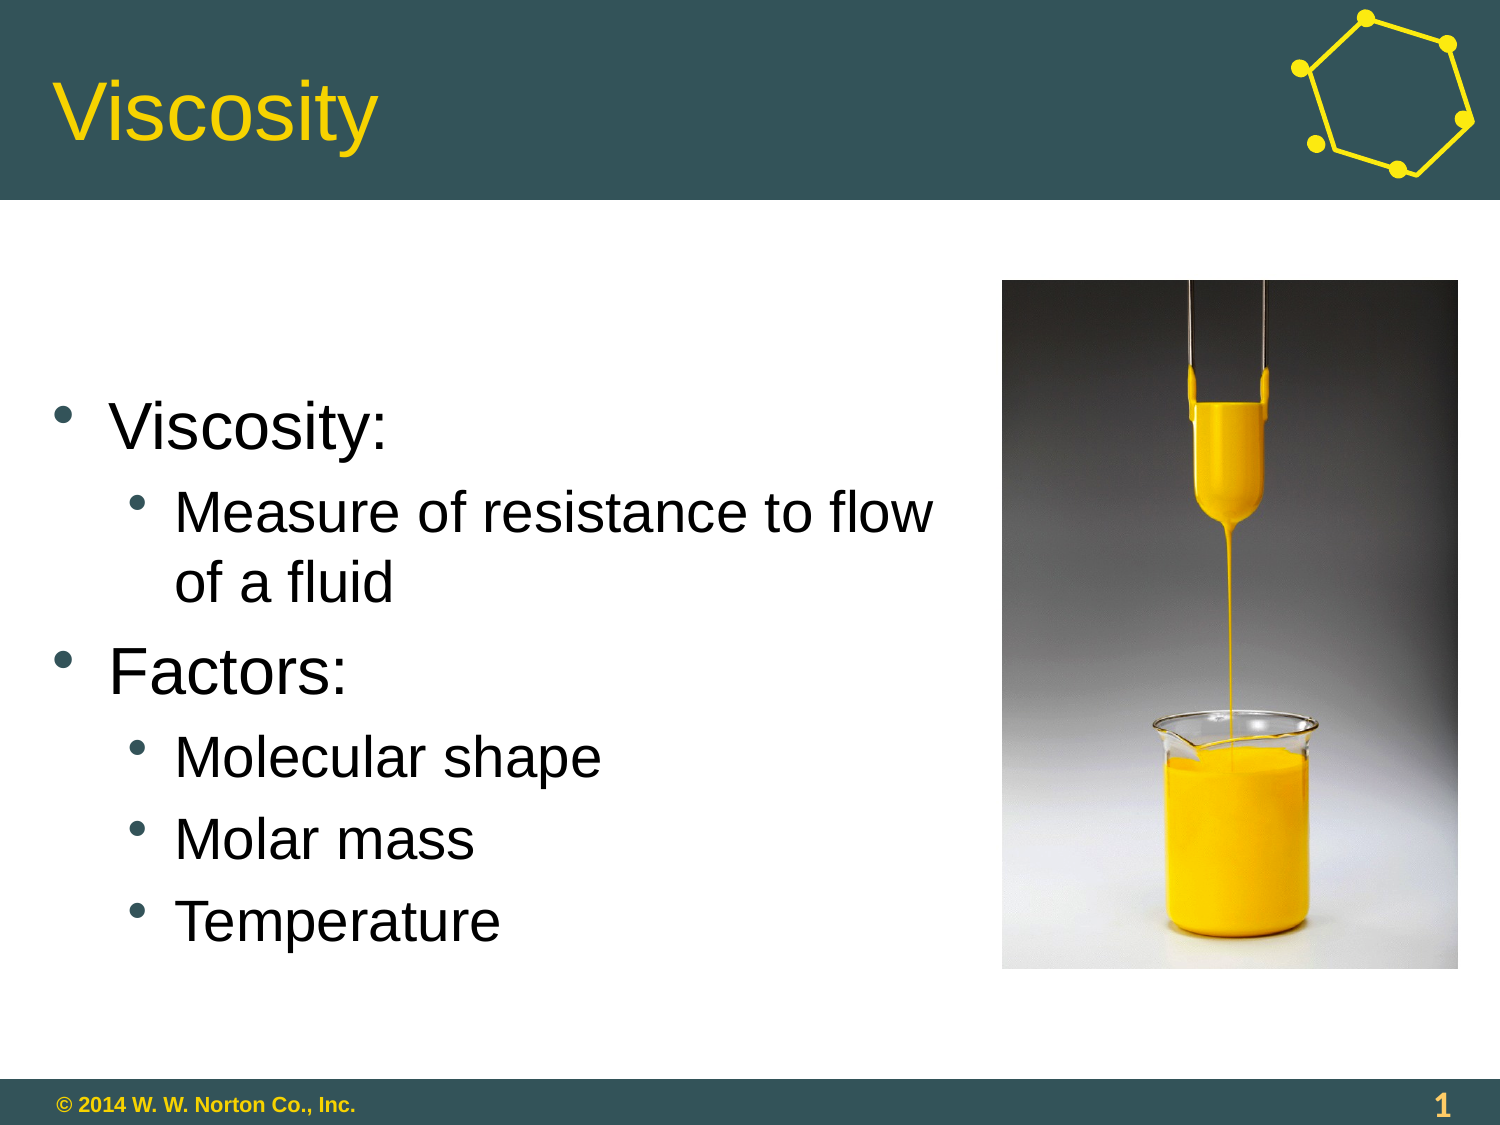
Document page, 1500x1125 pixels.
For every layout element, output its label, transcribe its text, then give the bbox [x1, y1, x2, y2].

list Viscosity: Measure of resistance to flow of a fluid Factors: Molecular shape Molar mass Temperature [37, 375, 963, 863]
picture [996, 274, 1463, 974]
title Viscosity [37, 19, 1118, 195]
slide_number <number> [1417, 1076, 1468, 1125]
